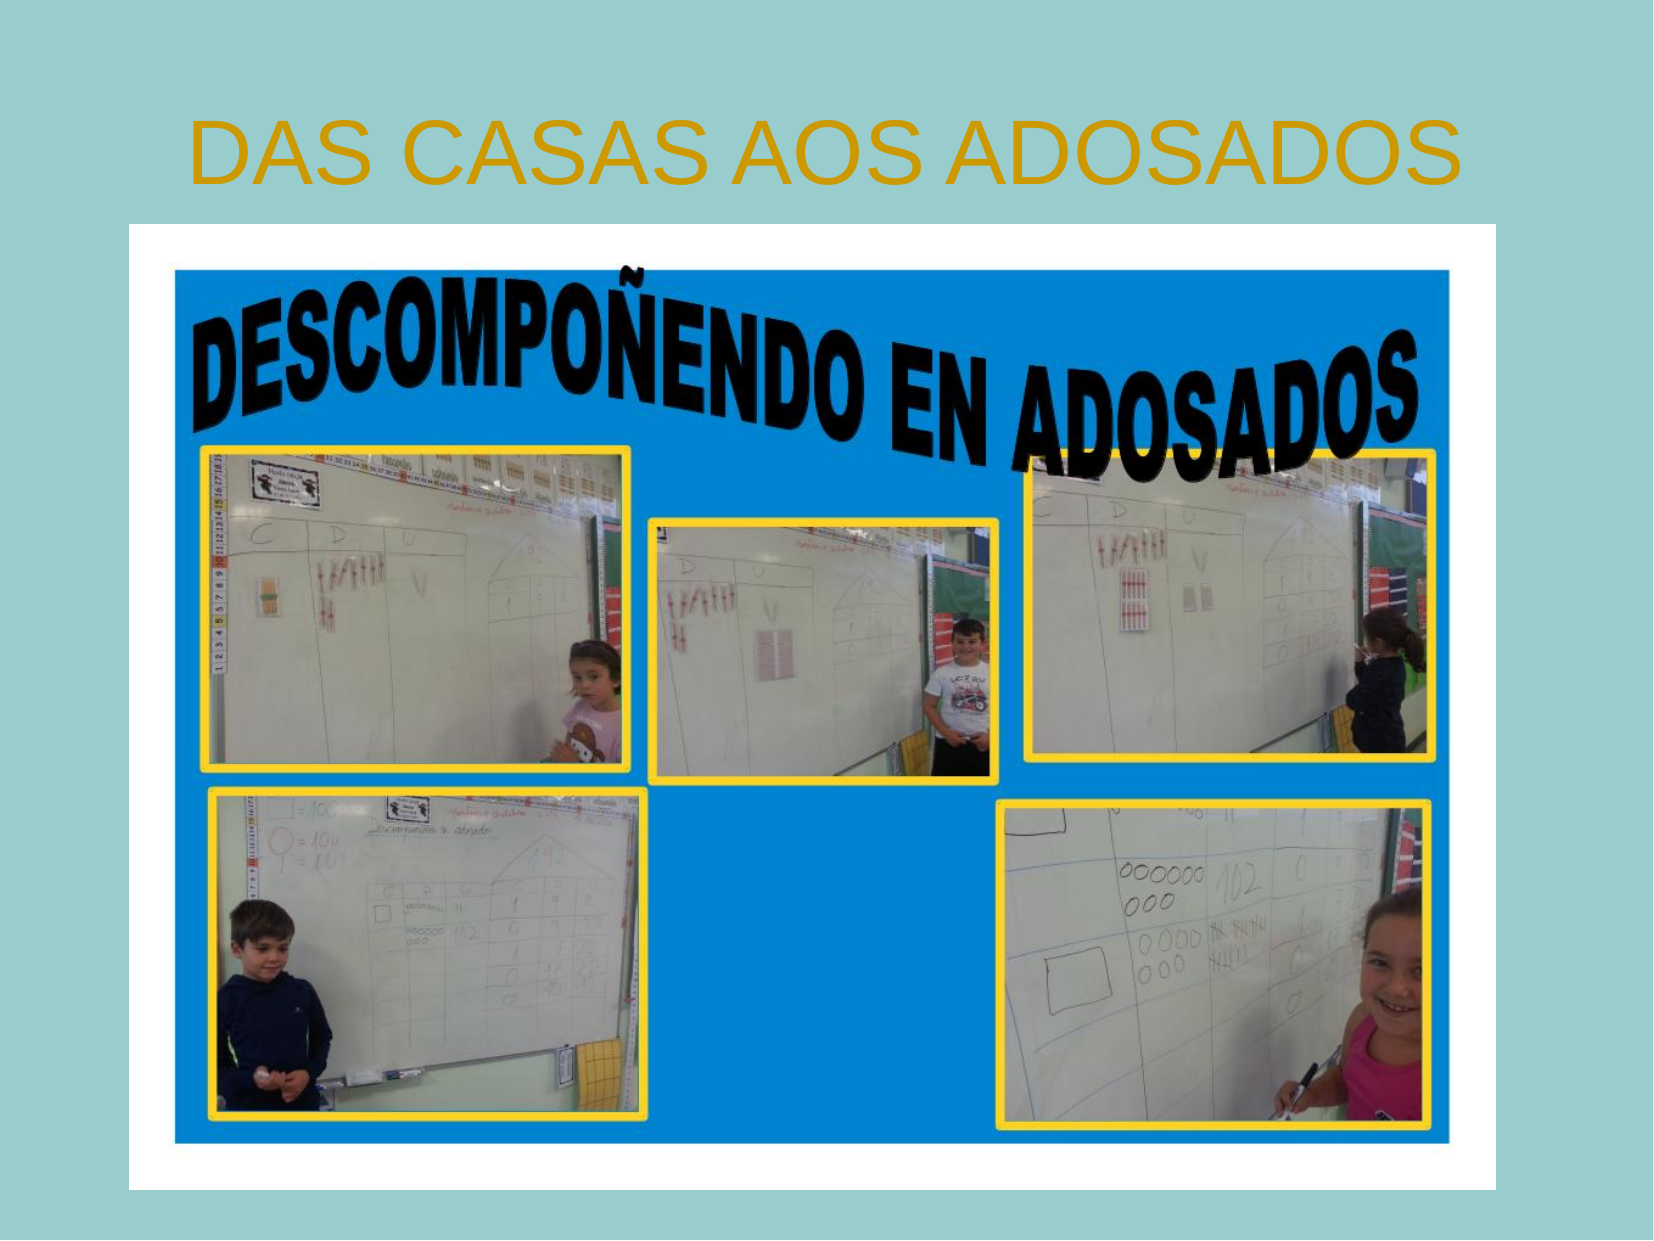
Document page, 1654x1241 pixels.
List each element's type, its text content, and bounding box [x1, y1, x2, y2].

picture [129, 224, 1496, 1191]
title DAS CASAS AOS ADOSADOS [82, 49, 1571, 257]
